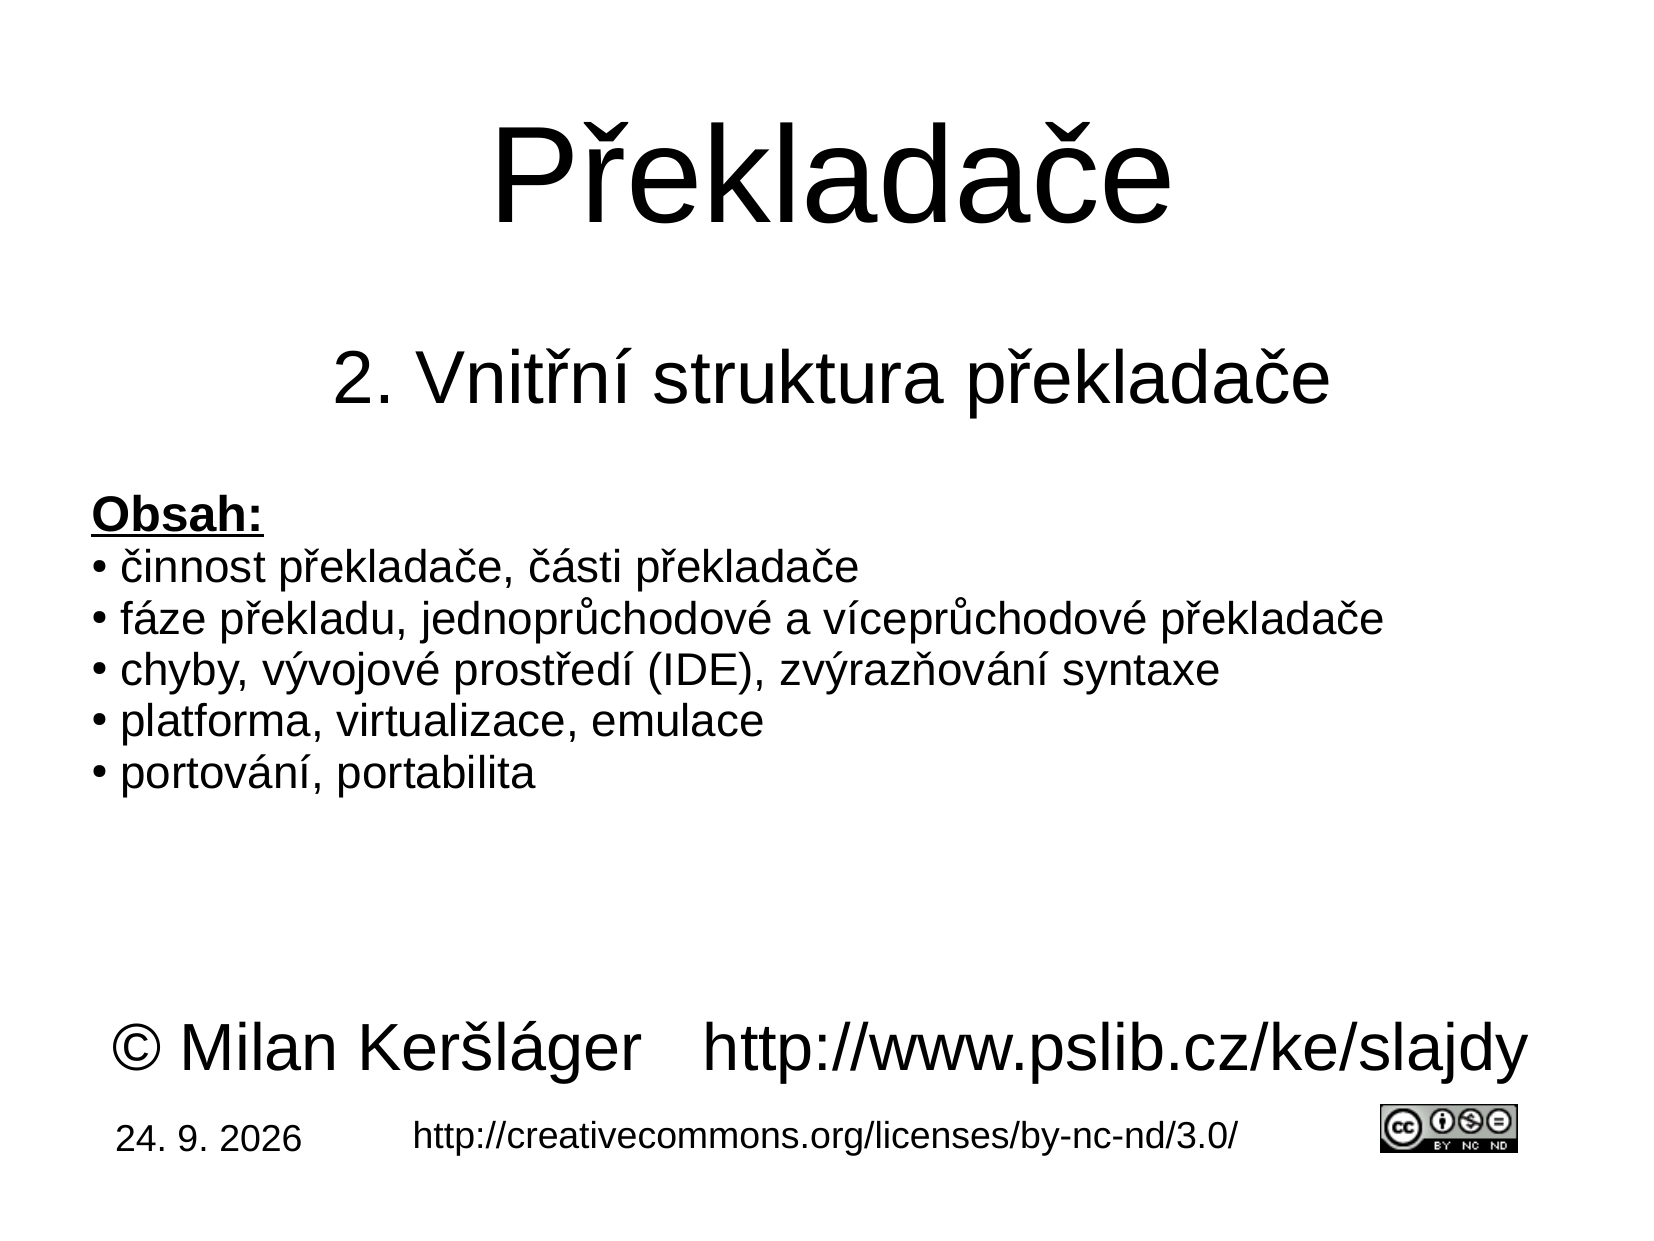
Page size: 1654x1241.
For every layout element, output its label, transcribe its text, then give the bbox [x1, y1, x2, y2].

text_box http://creativecommons.org/licenses/by-nc-nd/3.0/ [339, 1107, 1313, 1165]
list © Milan Keršláger http://www.pslib.cz/ke/slajdy [76, 1009, 1565, 1087]
text_box Obsah: činnost překladače, části překladače fáze překladu, jednoprůchodové a víceprůchodové překladače chyby, vývojové prostředí (IDE), zvýrazňování syntaxe platforma, virtualizace, emulace portování, portabilita [76, 478, 1583, 806]
picture [1380, 1104, 1518, 1153]
text_box 2. 3. 2015 [100, 1110, 337, 1168]
title Překladače 2. Vnitřní struktura překladače [88, 56, 1577, 461]
